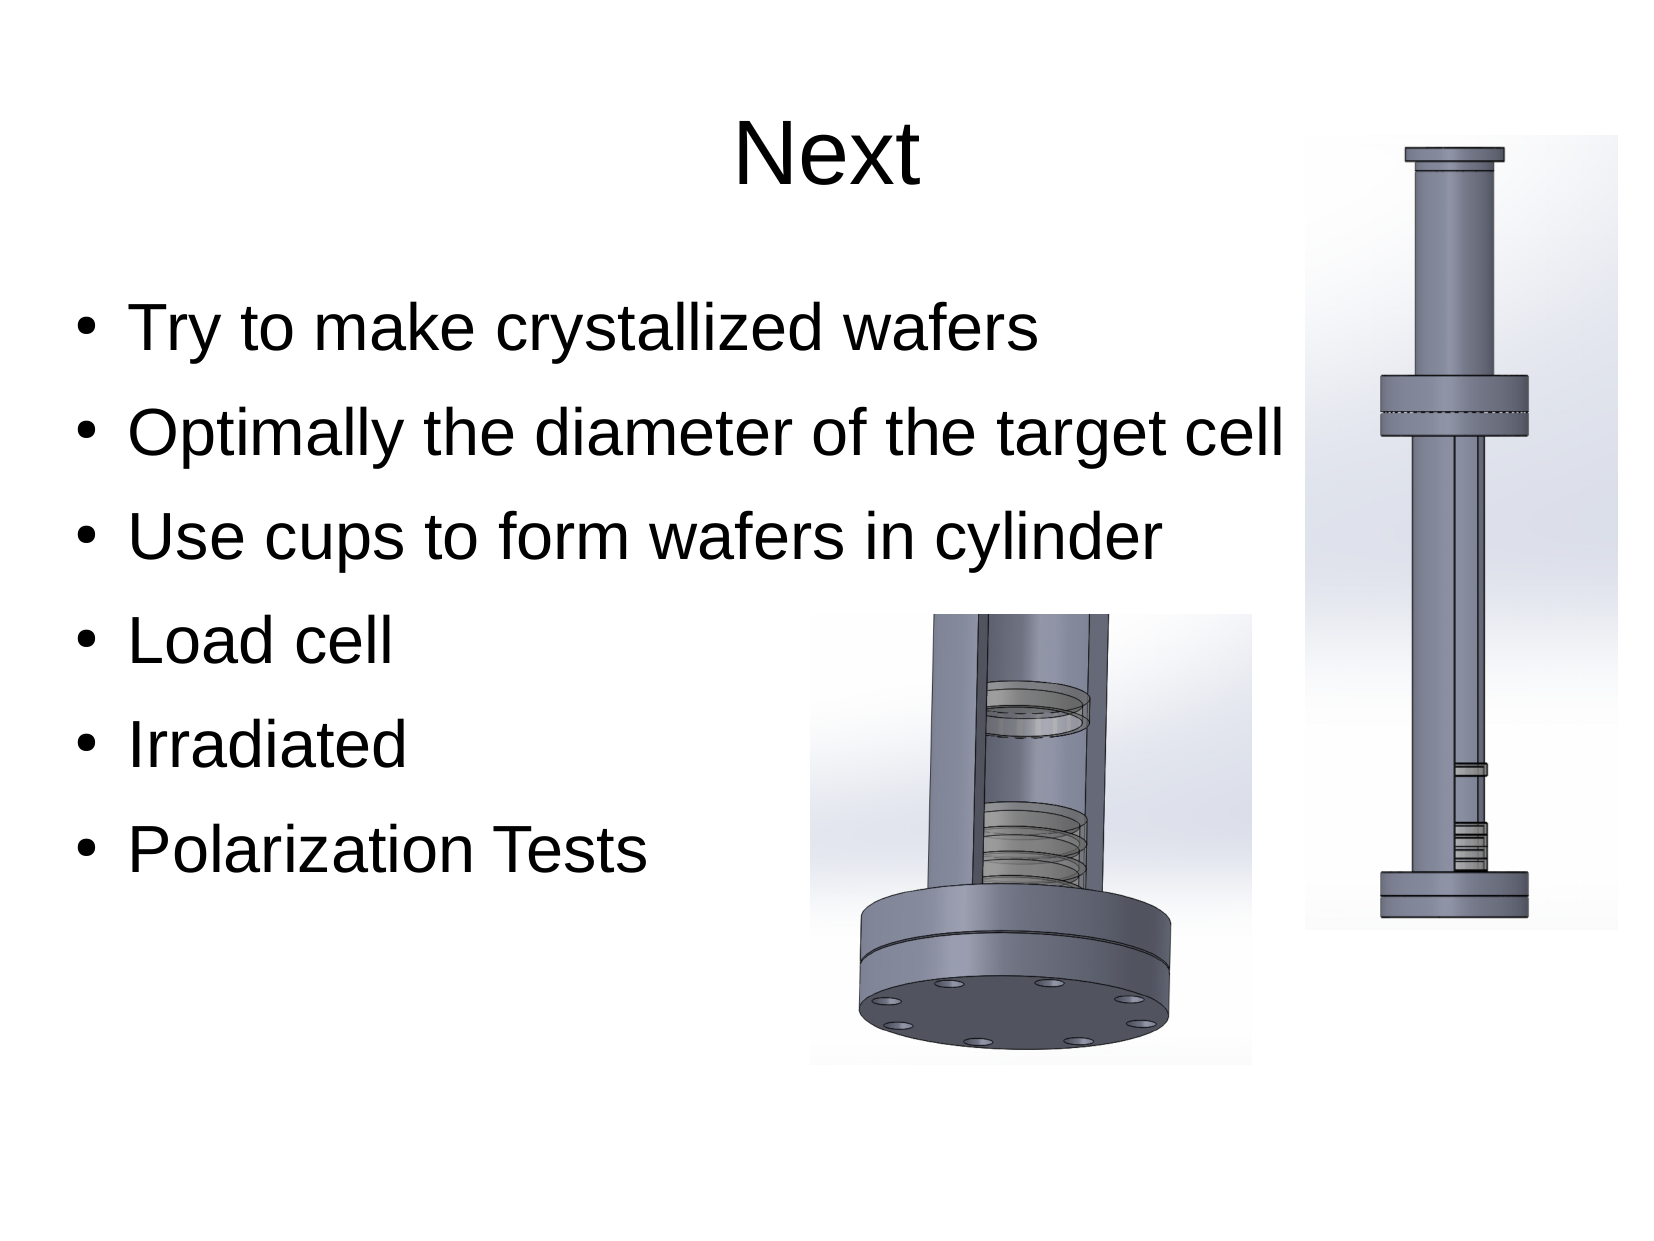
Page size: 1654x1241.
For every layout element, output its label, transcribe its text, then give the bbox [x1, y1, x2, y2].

picture [810, 614, 1252, 1066]
list Try to make crystallized wafers Optimally the diameter of the target cell Use cups to form wafers in cylinder Load cell Irradiated Polarization Tests [56, 290, 1546, 1010]
picture [1305, 135, 1618, 931]
title Next [82, 49, 1571, 257]
